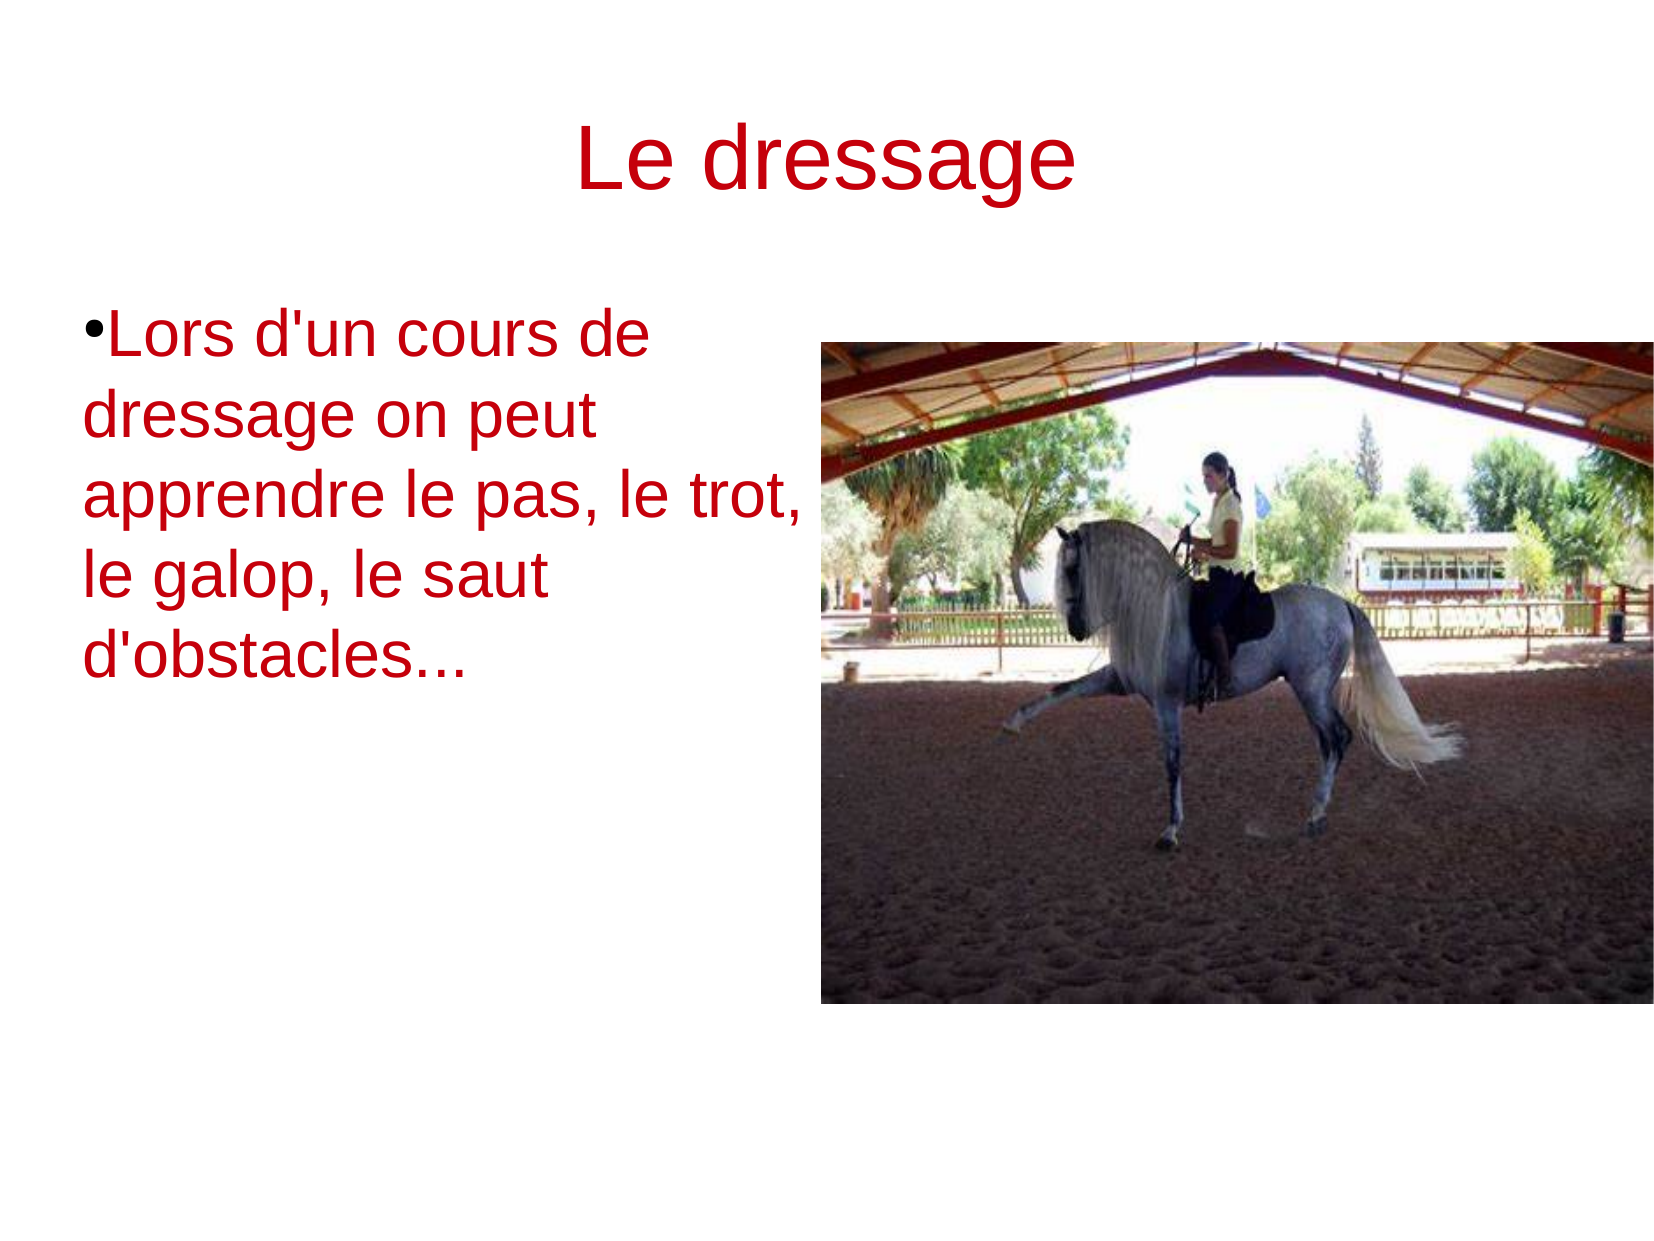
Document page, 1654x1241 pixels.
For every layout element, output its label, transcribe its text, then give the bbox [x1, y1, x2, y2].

list Lors d'un cours de dressage on peut apprendre le pas, le trot, le galop, le saut d'obstacles... [82, 290, 809, 1109]
picture [821, 342, 1654, 1004]
title Le dressage [82, 49, 1571, 257]
